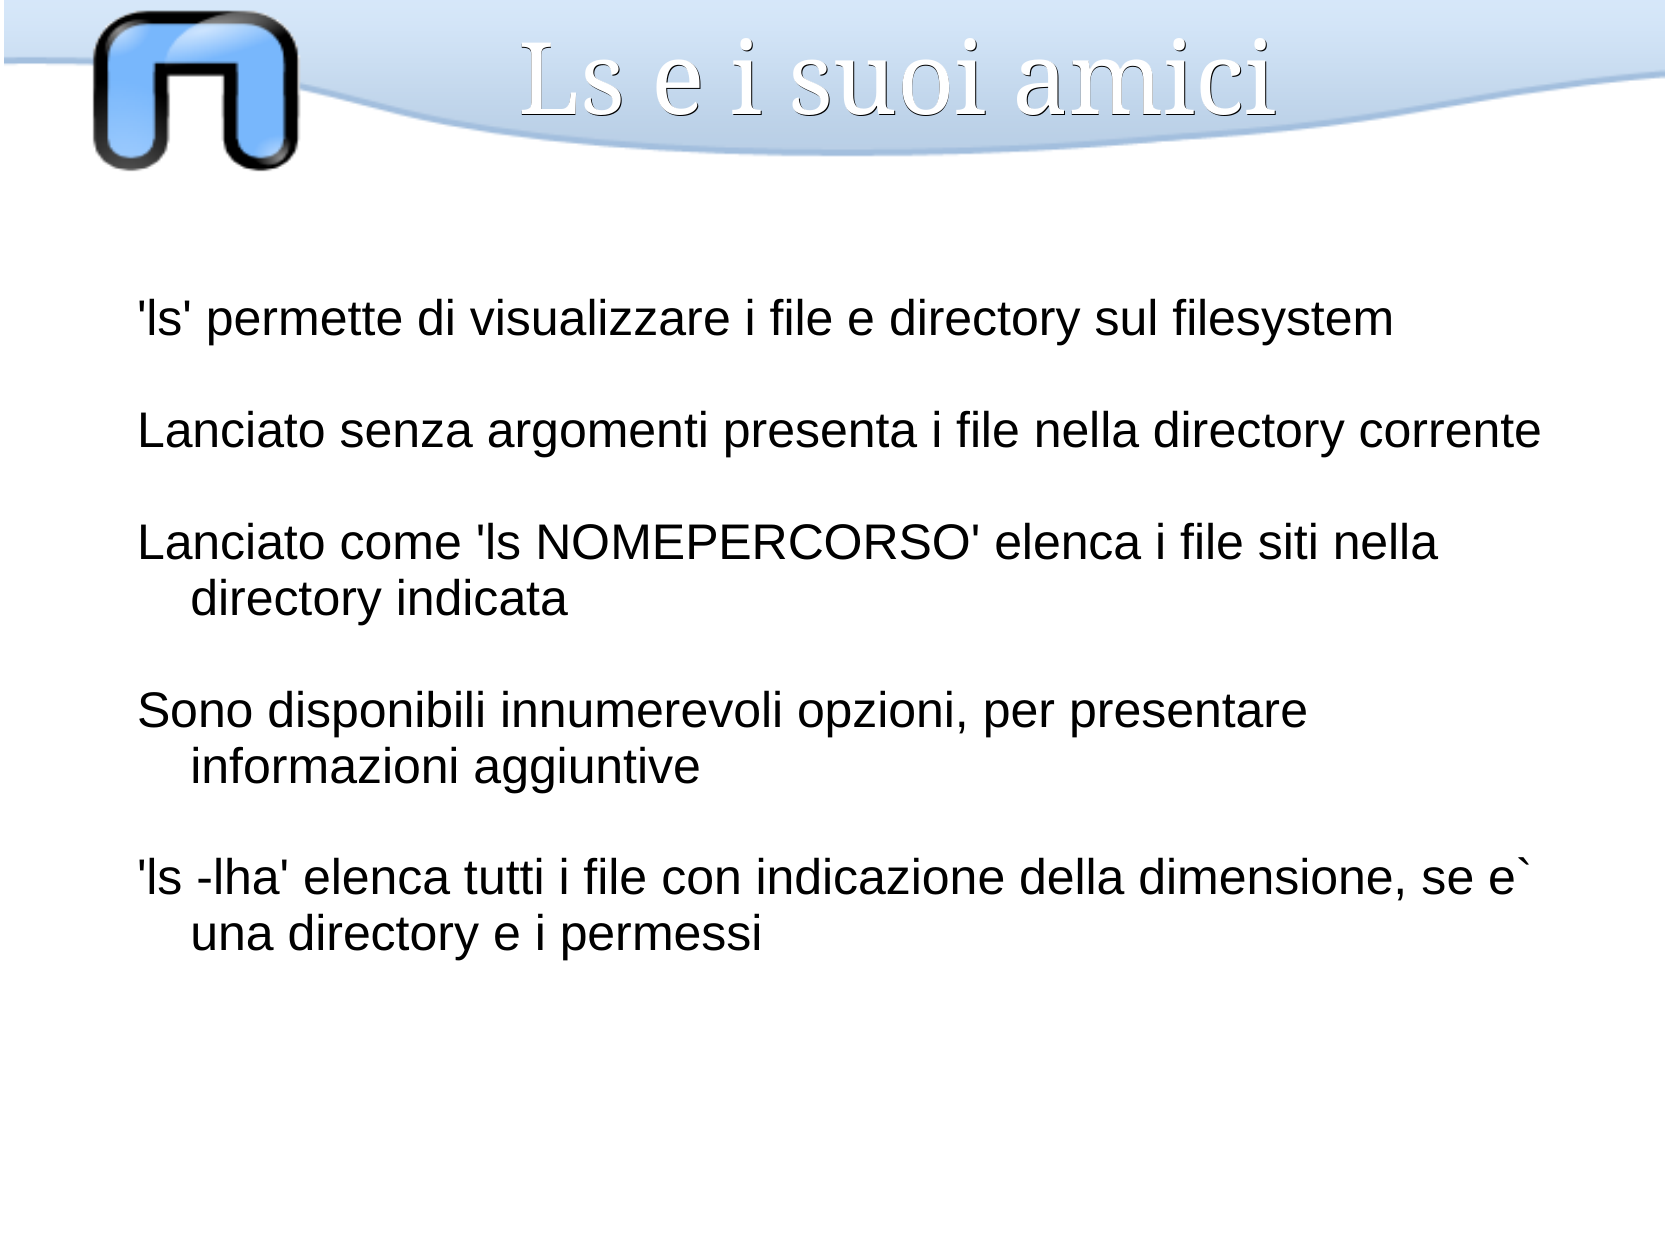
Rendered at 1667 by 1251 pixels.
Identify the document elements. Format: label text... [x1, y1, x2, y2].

list 'ls' permette di visualizzare i file e directory sul filesystem Lanciato senza argomenti presenta i file nella directory corrente Lanciato come 'ls NOMEPERCORSO' elenca i file siti nella directory indicata Sono disponibili innumerevoli opzioni, per presentare informazioni aggiuntive 'ls -lha' elenca tutti i file con indicazione della dimensione, se e` una directory e i permessi [113, 284, 1566, 1216]
text_box Ls e i suoi amici [373, 0, 1497, 159]
picture [0, 0, 1667, 1251]
